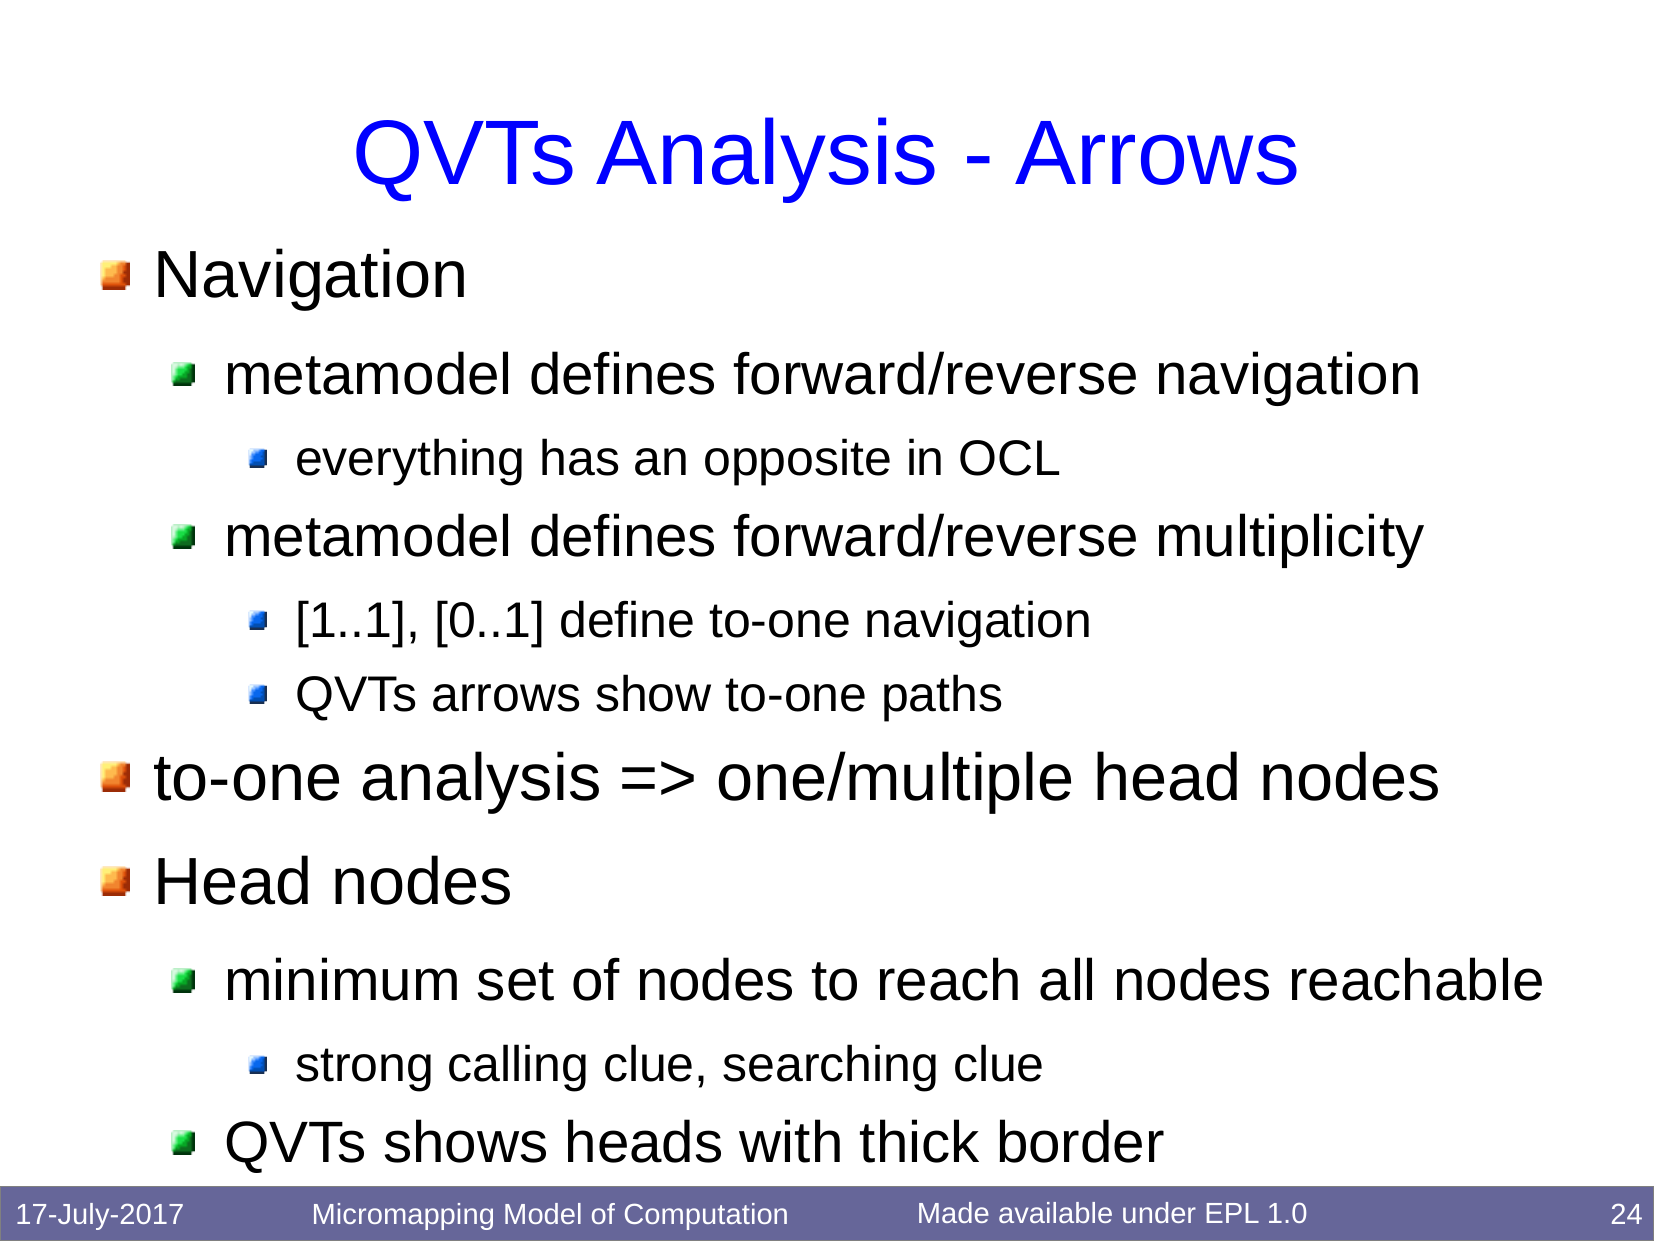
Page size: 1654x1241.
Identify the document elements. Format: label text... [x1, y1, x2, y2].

list Navigation metamodel defines forward/reverse navigation everything has an opposite in OCL metamodel defines forward/reverse multiplicity [1..1], [0..1] define to-one navigation QVTs arrows show to-one paths to-one analysis => one/multiple head nodes Head nodes minimum set of nodes to reach all nodes reachable strong calling clue, searching clue QVTs shows heads with thick border [82, 237, 1571, 1175]
title QVTs Analysis - Arrows [82, 49, 1571, 237]
